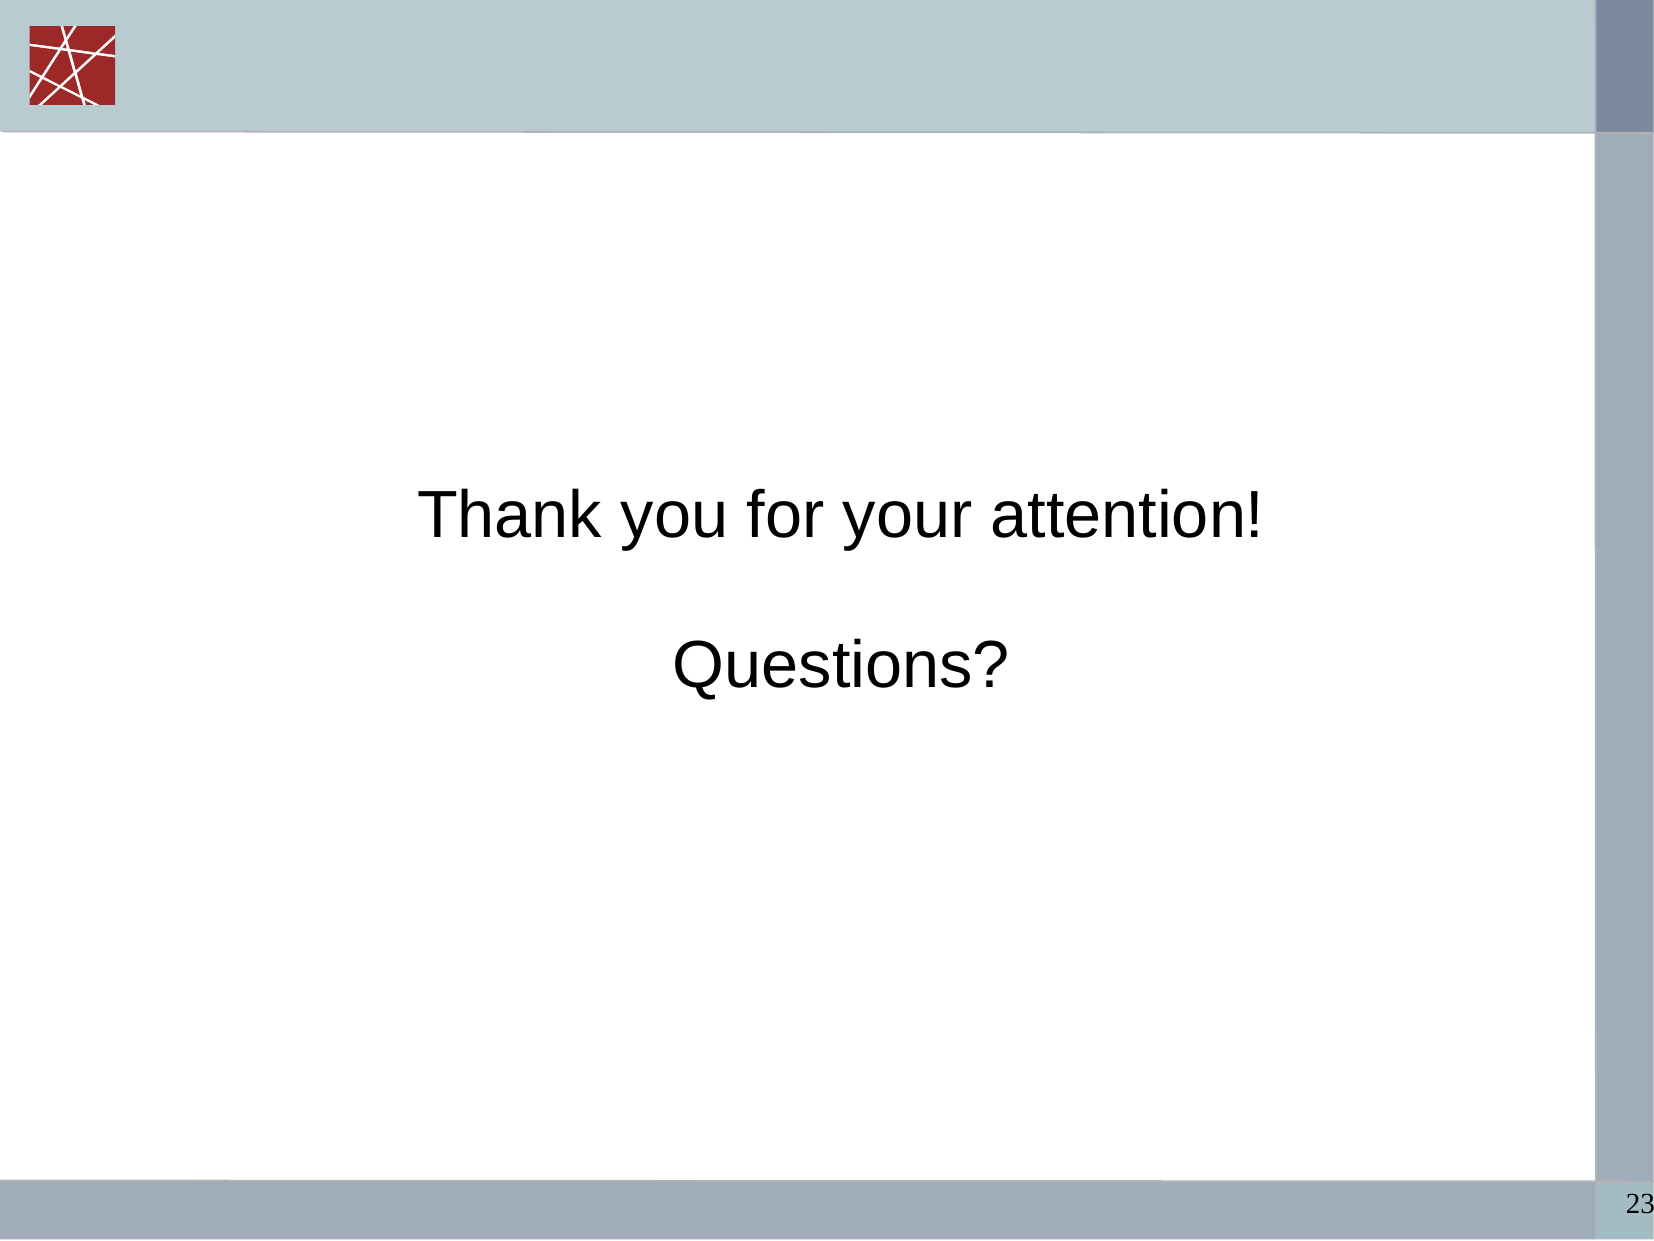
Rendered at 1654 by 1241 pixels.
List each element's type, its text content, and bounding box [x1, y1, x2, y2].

list Thank you for your attention! Questions? [61, 477, 1550, 738]
